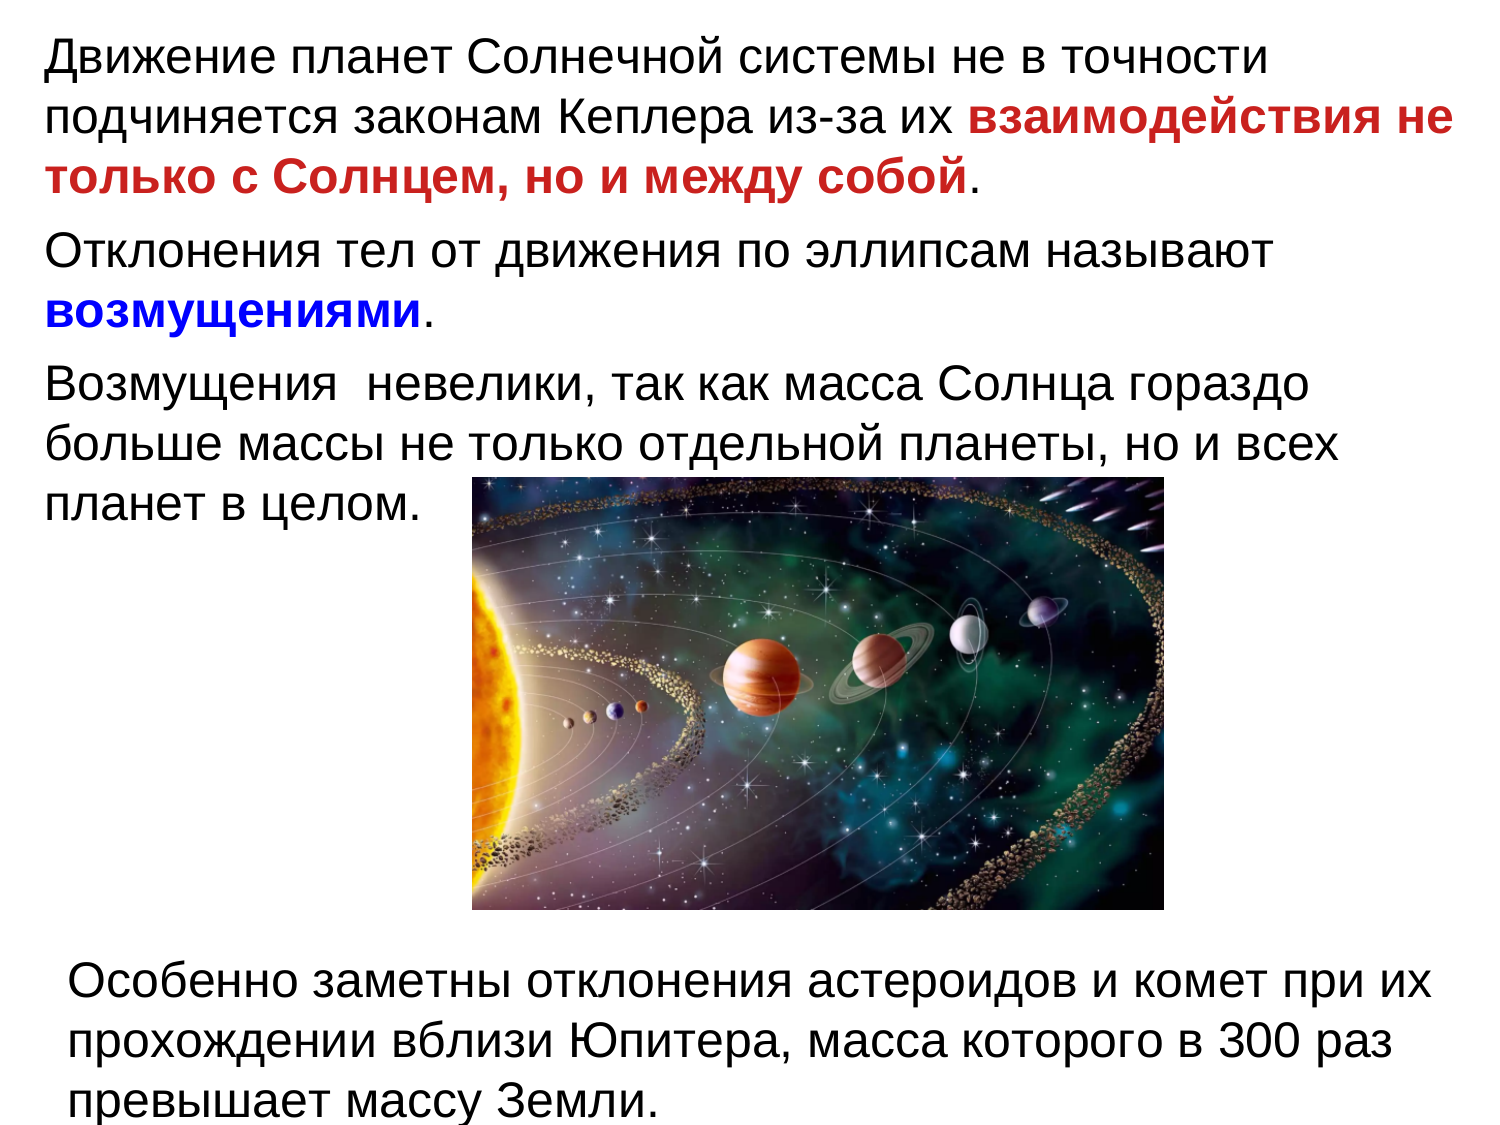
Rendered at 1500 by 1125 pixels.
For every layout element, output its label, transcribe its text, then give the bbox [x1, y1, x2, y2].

text_box Движение планет Солнечной системы не в точности подчиняется законам Кеплера из-за их взаимодействия не только с Солнцем, но и между собой. Отклонения тел от движения по эллипсам называют возмущениями. Возмущения невелики, так как масса Солнца гораздо больше массы не только отдельной планеты, но и всех планет в целом. [29, 16, 1483, 539]
text_box Особенно заметны отклонения астероидов и комет при их прохождении вблизи Юпитера, масса которого в 300 раз превышает массу Земли. [53, 940, 1477, 1125]
picture [472, 539, 1164, 910]
